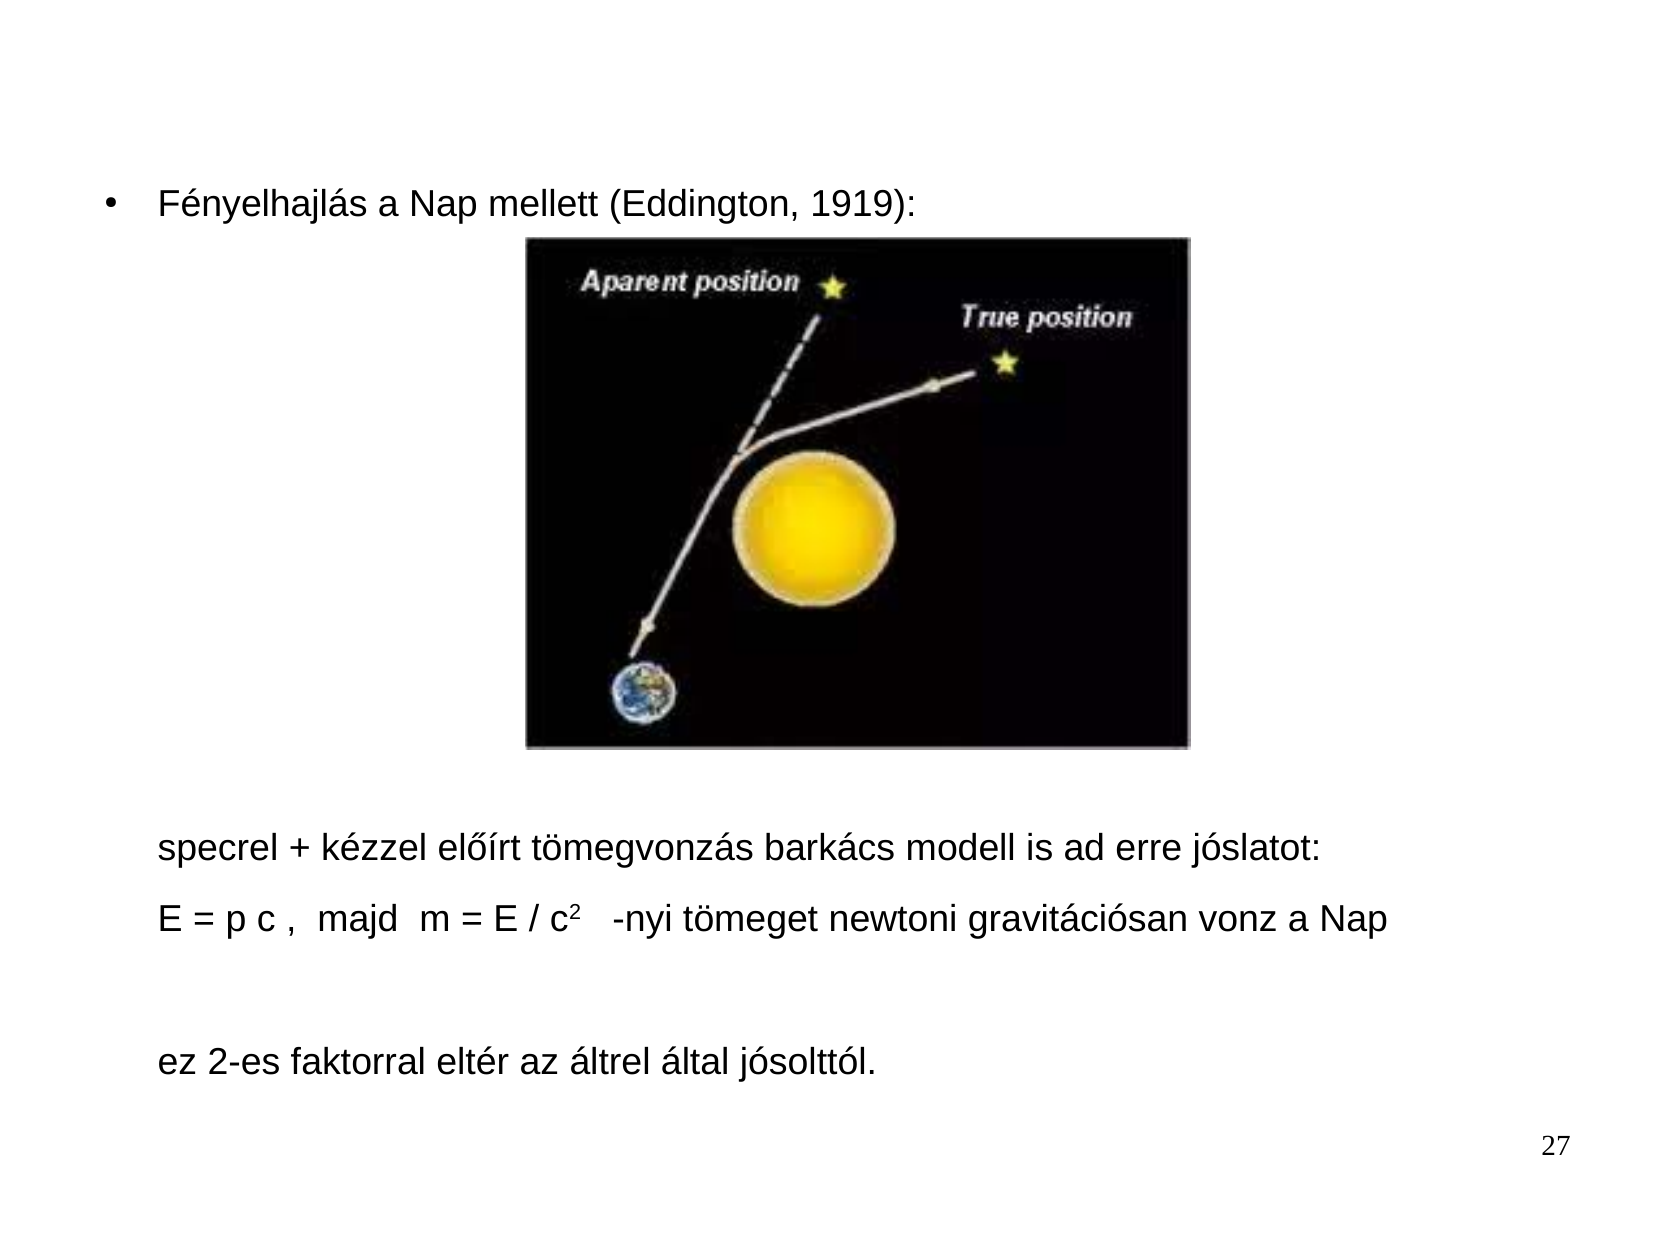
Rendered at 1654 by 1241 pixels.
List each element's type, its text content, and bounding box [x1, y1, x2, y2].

list Fényelhajlás a Nap mellett (Eddington, 1919): specrel + kézzel előírt tömegvonzás barkács modell is ad erre jóslatot: E = p c , majd m = E / c2 -nyi tömeget newtoni gravitációsan vonz a Nap ez 2-es faktorral eltér az áltrel által jósolttól. [86, 97, 1576, 1155]
picture [525, 237, 1191, 751]
